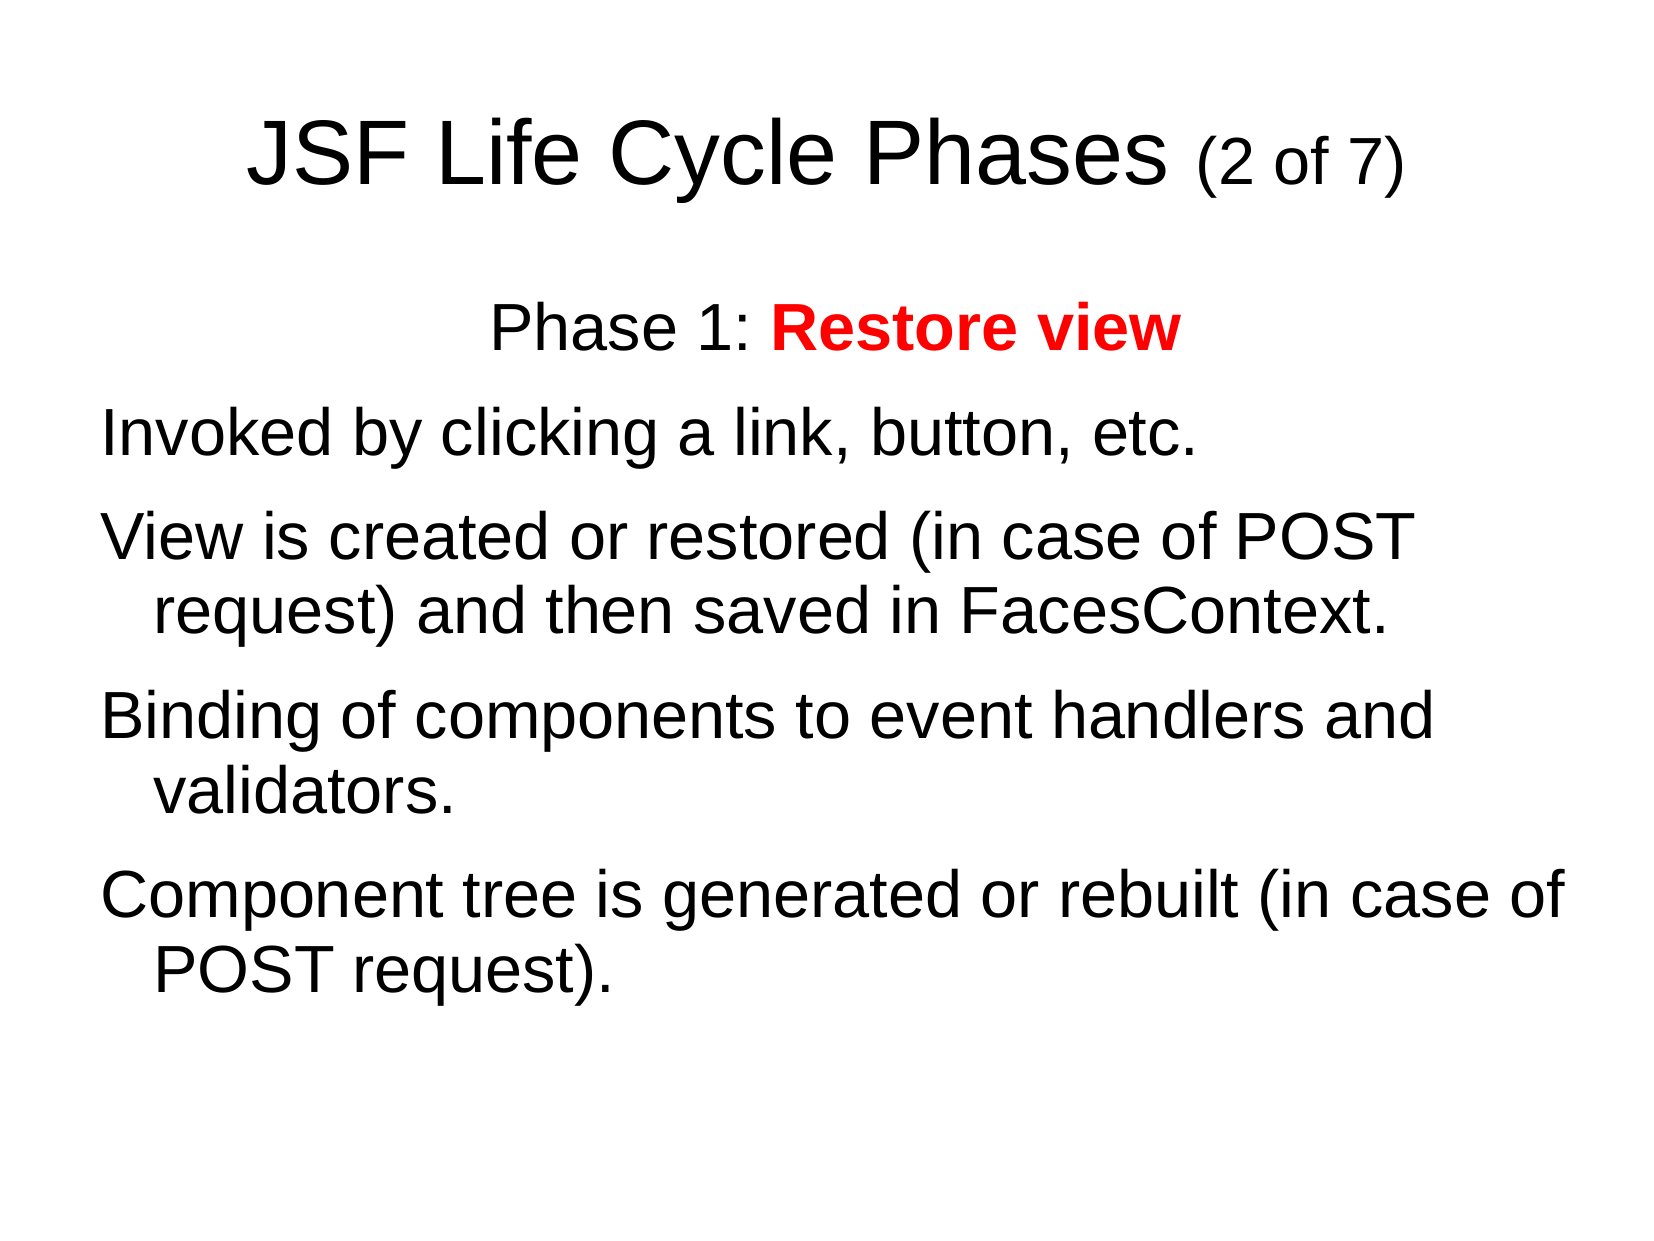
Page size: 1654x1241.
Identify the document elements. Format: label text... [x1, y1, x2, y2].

title JSF Life Cycle Phases (2 of 7) [82, 56, 1571, 250]
list Phase 1: Restore view Invoked by clicking a link, button, etc. View is created or restored (in case of POST request) and then saved in FacesContext. Binding of components to event handlers and validators. Component tree is generated or rebuilt (in case of POST request). [82, 290, 1571, 1094]
